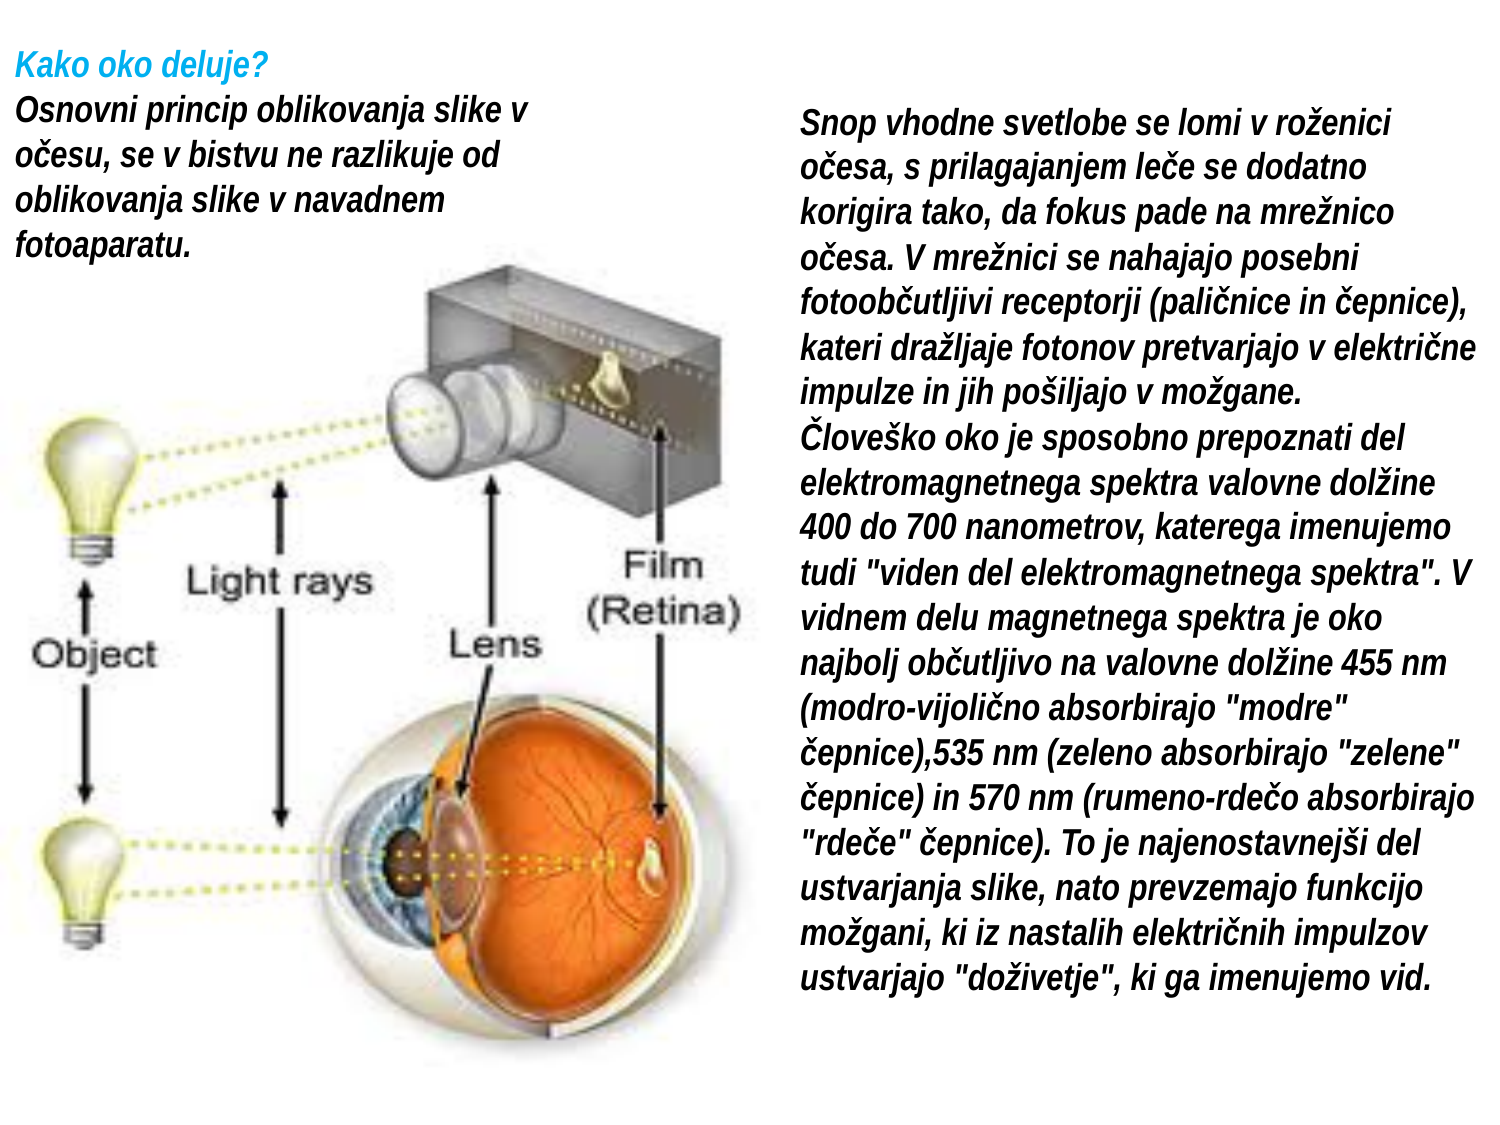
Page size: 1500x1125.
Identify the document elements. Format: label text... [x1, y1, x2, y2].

text_box Kako oko deluje? Osnovni princip oblikovanja slike v očesu, se v bistvu ne razlikuje od oblikovanja slike v navadnem fotoaparatu. [0, 32, 561, 273]
text_box Snop vhodne svetlobe se lomi v roženici očesa, s prilagajanjem leče se dodatno korigira tako, da fokus pade na mrežnico očesa. V mrežnici se nahajajo posebni fotoobčutljivi receptorji (paličnice in čepnice), kateri dražljaje fotonov pretvarjajo v električne impulze in jih pošiljajo v možgane. Človeško oko je sposobno prepoznati del elektromagnetnega spektra valovne dolžine 400 do 700 nanometrov, katerega imenujemo tudi "viden del elektromagnetnega spektra". V vidnem delu magnetnega spektra je oko najbolj občutljivo na valovne dolžine 455 nm (modro-vijolično absorbirajo "modre" čepnice),535 nm (zeleno absorbirajo "zelene" čepnice) in 570 nm (rumeno-rdečo absorbirajo "rdeče" čepnice). To je najenostavnejši del ustvarjanja slike, nato prevzemajo funkcijo možgani, ki iz nastalih električnih impulzov ustvarjajo "doživetje", ki ga imenujemo vid. [785, 90, 1500, 1005]
picture [0, 243, 768, 1071]
